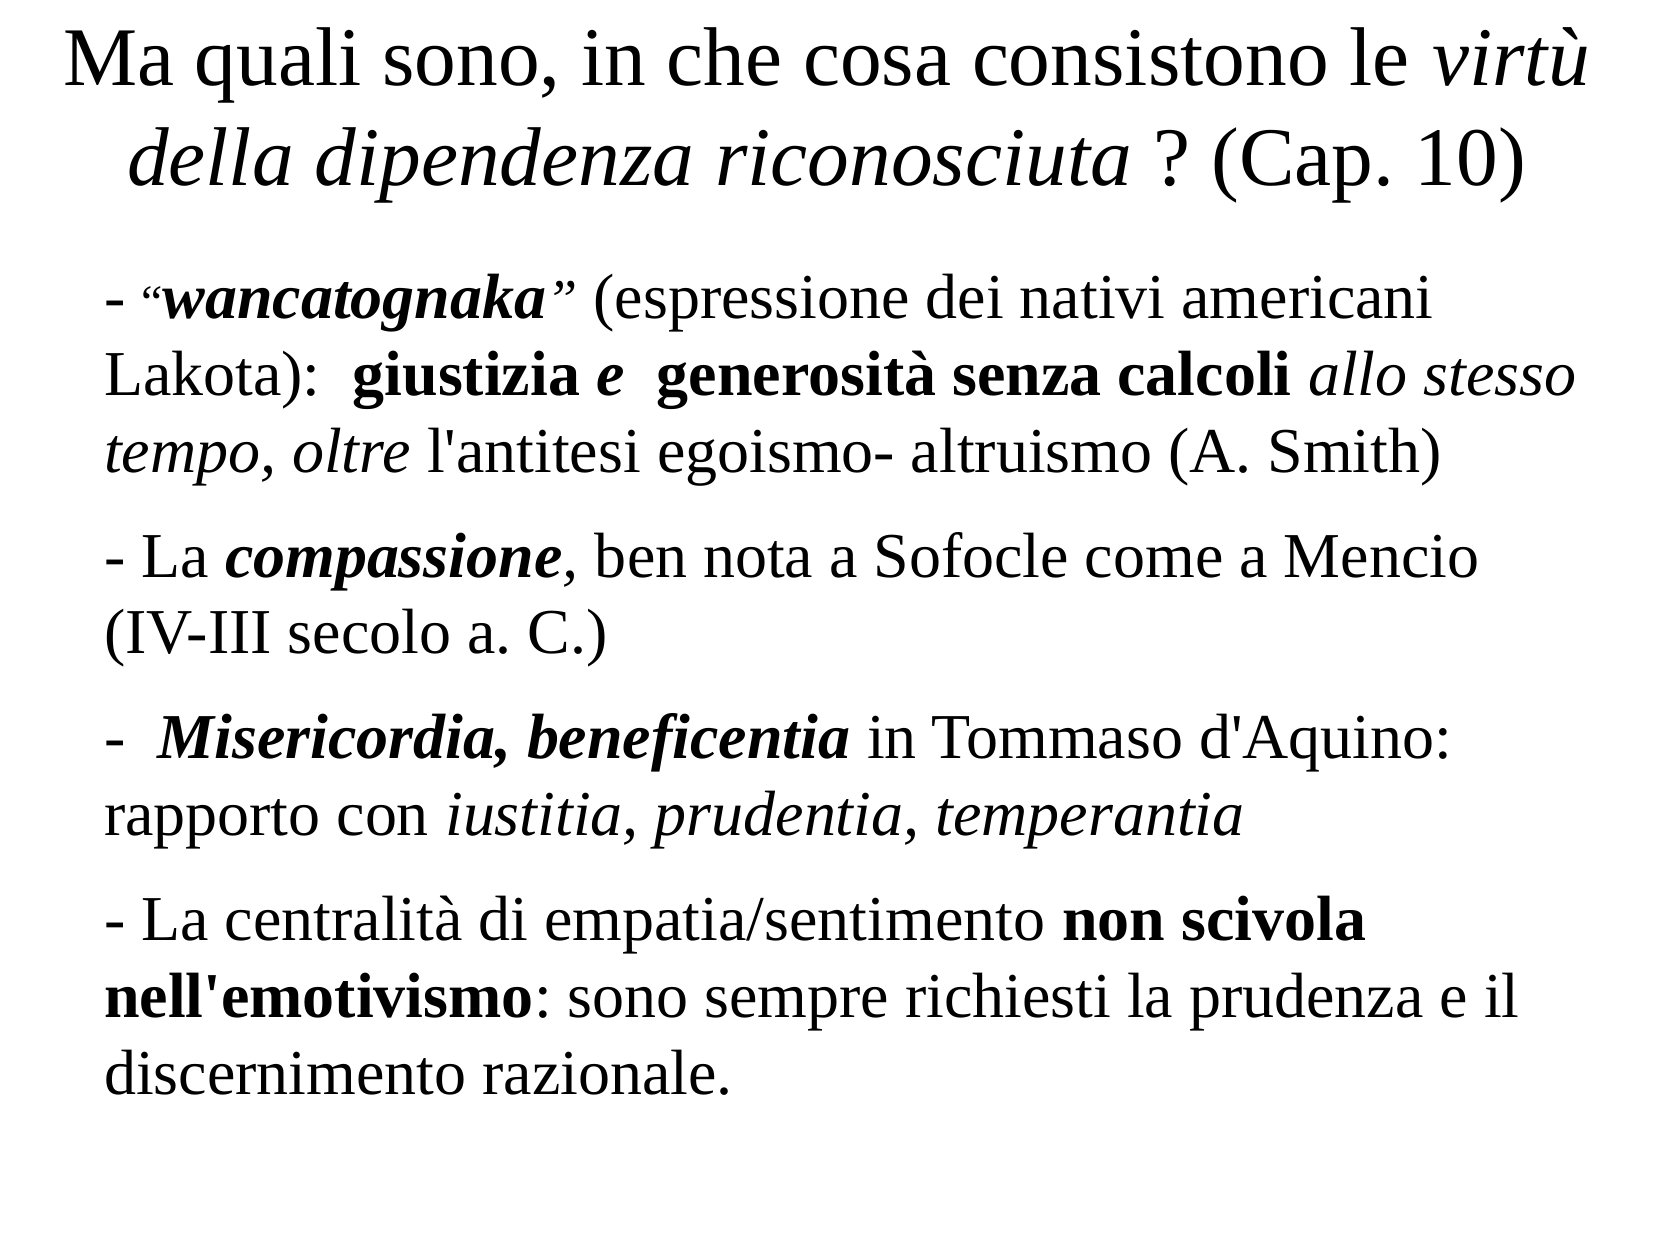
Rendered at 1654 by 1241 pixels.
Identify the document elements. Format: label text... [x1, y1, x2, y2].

list - “wancatognaka” (espressione dei nativi americani Lakota): giustizia e generosità senza calcoli allo stesso tempo, oltre l'antitesi egoismo- altruismo (A. Smith) - La compassione, ben nota a Sofocle come a Mencio (IV-III secolo a. C.) - Misericordia, beneficentia in Tommaso d'Aquino: rapporto con iustitia, prudentia, temperantia - La centralità di empatia/sentimento non scivola nell'emotivismo: sono sempre richiesti la prudenza e il discernimento razionale. [104, 254, 1593, 1158]
title Ma quali sono, in che cosa consistono le virtù della dipendenza riconosciuta ? (Cap. 10) [61, 0, 1593, 255]
